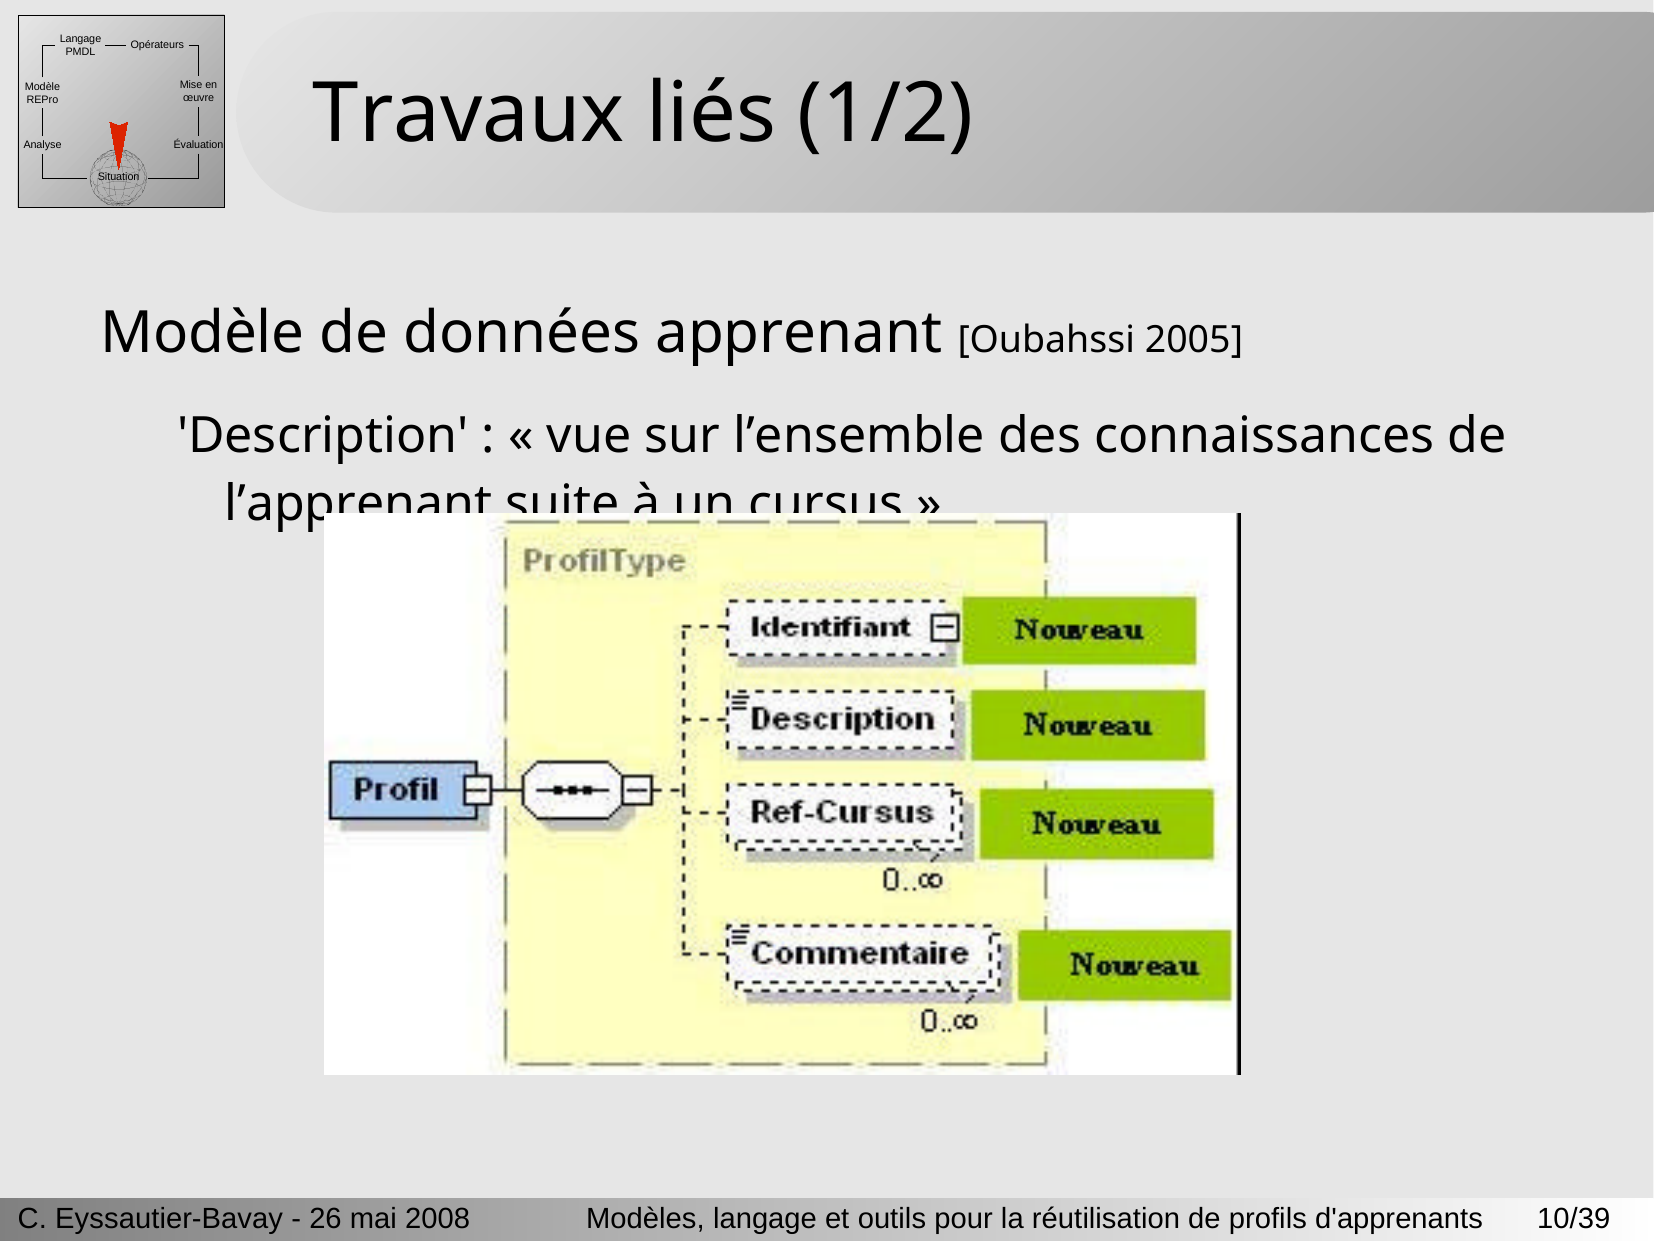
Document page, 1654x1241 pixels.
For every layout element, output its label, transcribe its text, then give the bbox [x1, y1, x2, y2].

picture [324, 513, 1241, 1075]
title Travaux liés (1/2) [312, 6, 1654, 214]
text_box [109, 122, 128, 170]
chart [12, 13, 227, 213]
list Modèle de données apprenant [Oubahssi 2005] 'Description' : « vue sur l’ensemble des connaissances de l’apprenant suite à un cursus » [82, 290, 1571, 1109]
